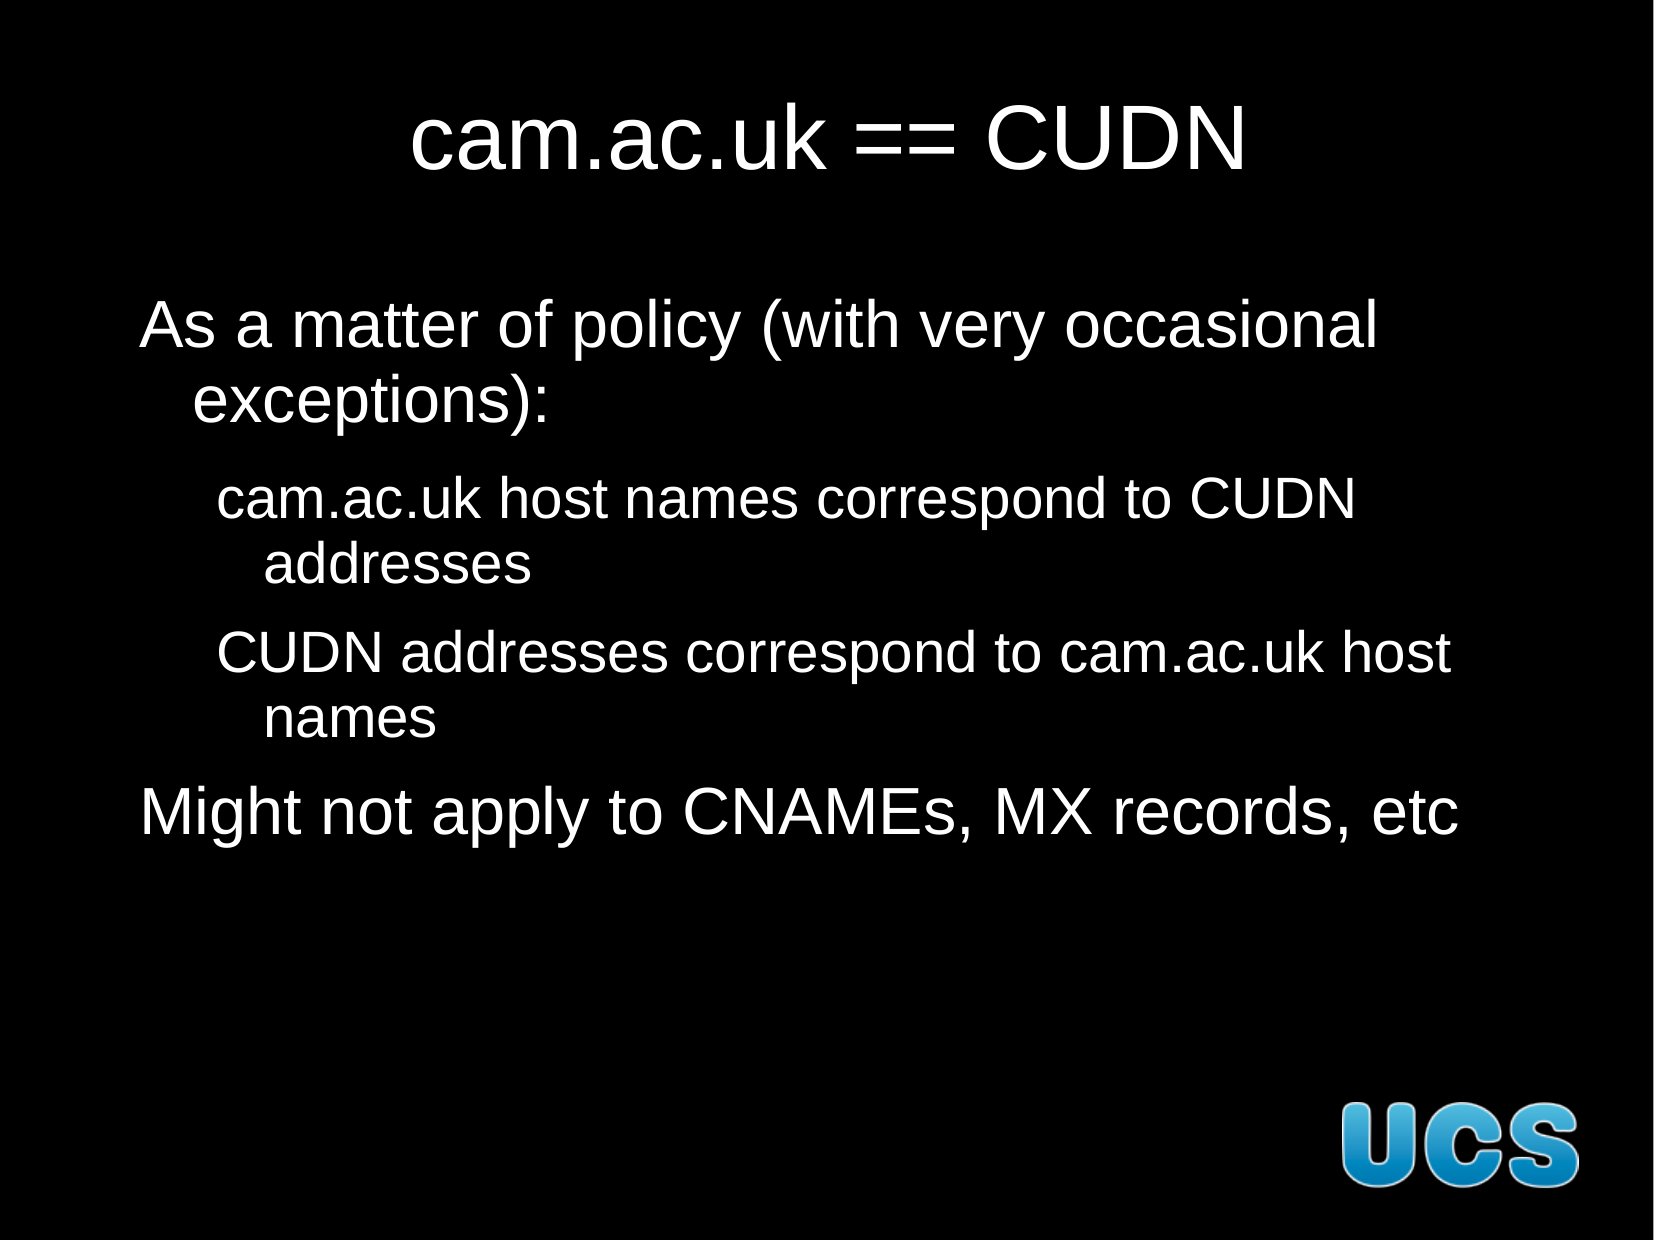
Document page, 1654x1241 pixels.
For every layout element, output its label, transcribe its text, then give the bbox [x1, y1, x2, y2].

list As a matter of policy (with very occasional exceptions): cam.ac.uk host names correspond to CUDN addresses CUDN addresses correspond to cam.ac.uk host names Might not apply to CNAMEs, MX records, etc [121, 287, 1534, 1179]
title cam.ac.uk == CUDN [123, 39, 1536, 236]
picture [1342, 1102, 1579, 1190]
